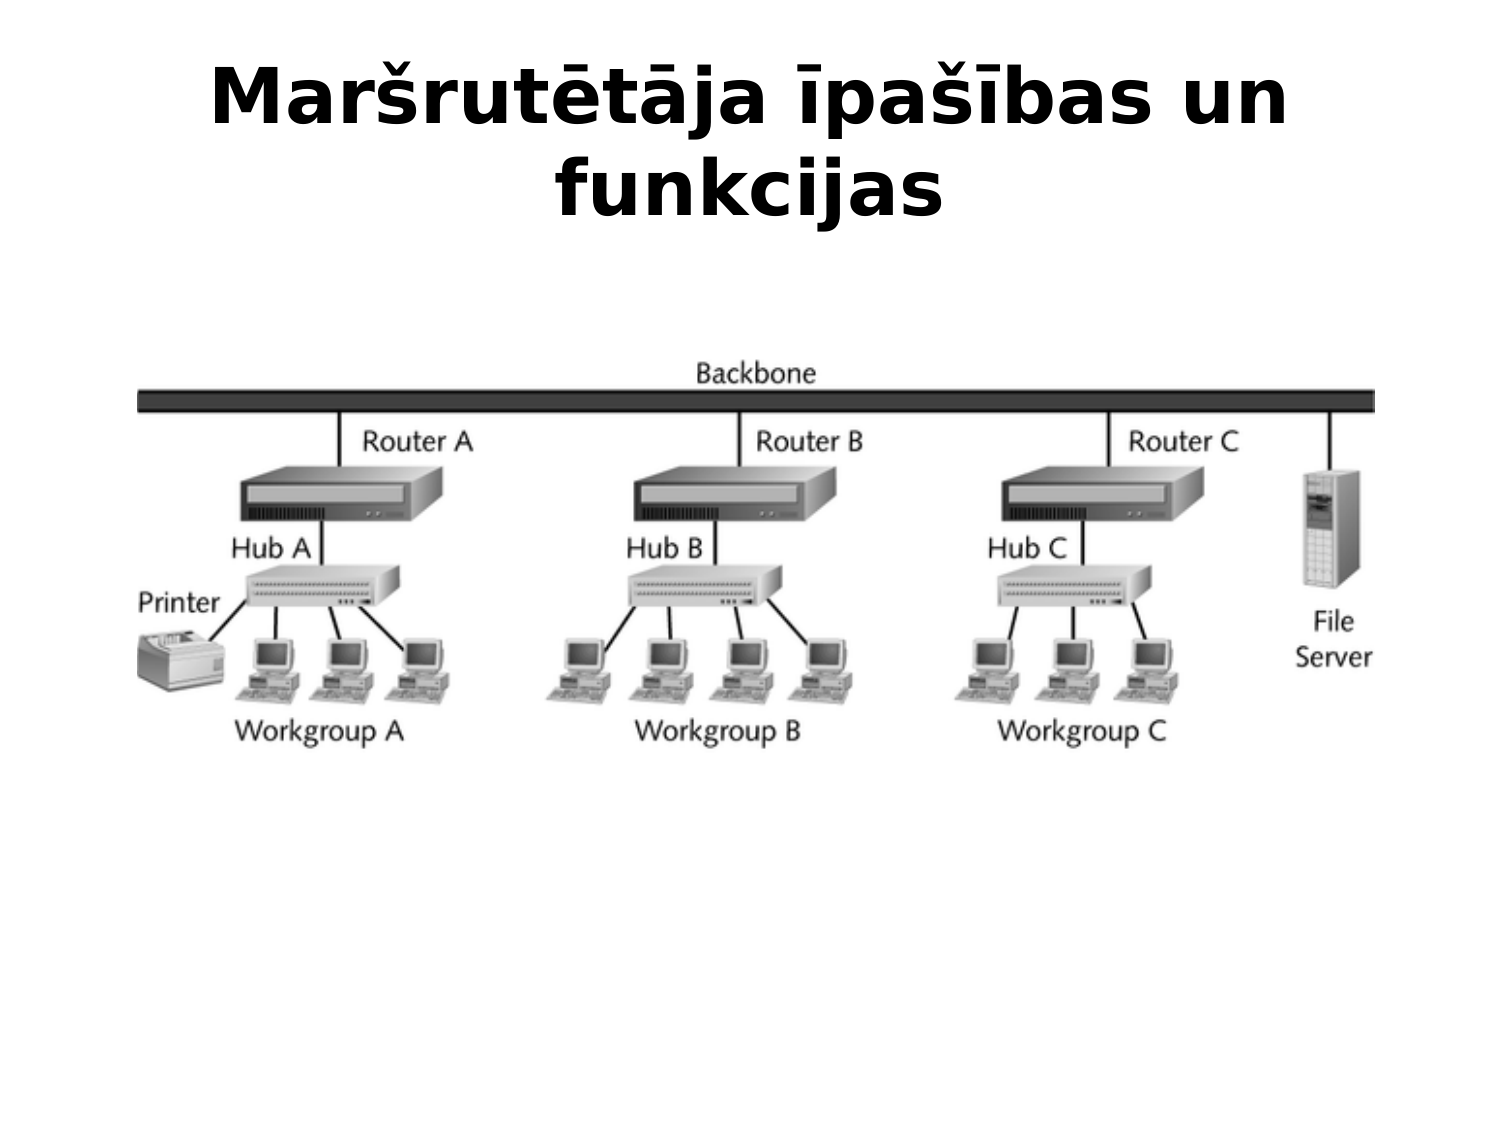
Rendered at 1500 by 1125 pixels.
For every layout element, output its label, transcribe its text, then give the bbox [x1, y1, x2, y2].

picture [137, 337, 1375, 784]
title Maršrutētāja īpašības un funkcijas [75, 45, 1426, 233]
